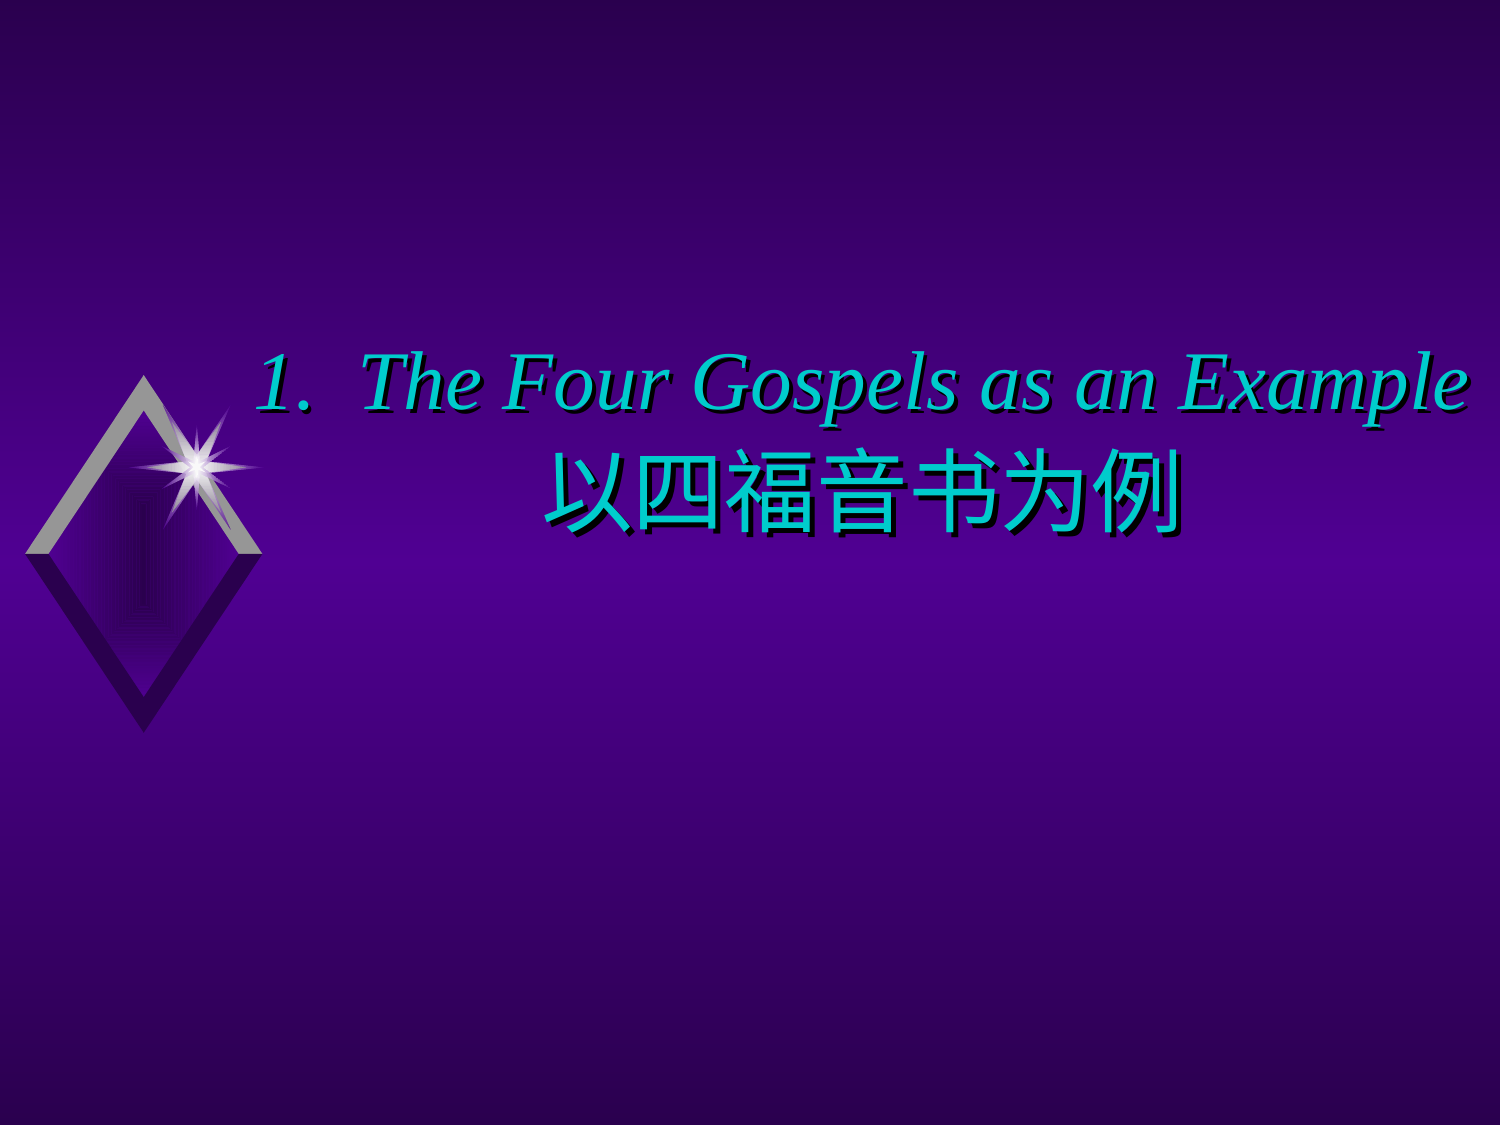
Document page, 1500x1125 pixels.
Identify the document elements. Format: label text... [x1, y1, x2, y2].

title 1. The Four Gospels as an Example 以四福音书为例 [224, 325, 1500, 563]
